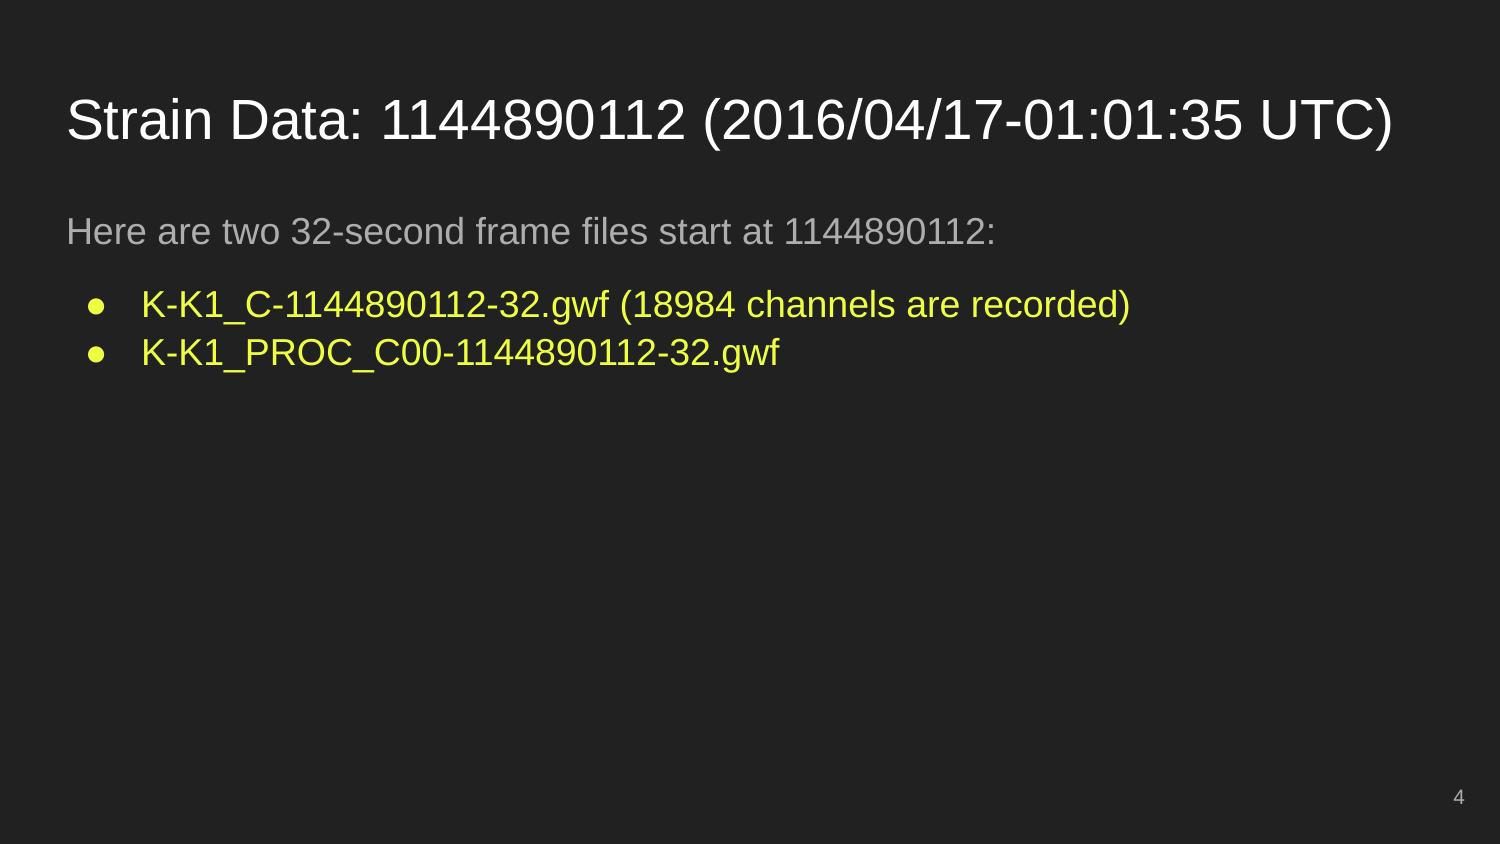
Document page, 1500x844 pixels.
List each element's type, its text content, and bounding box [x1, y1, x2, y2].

list Here are two 32-second frame files start at 1144890112: K-K1_C-1144890112-32.gwf (18984 channels are recorded) K-K1_PROC_C00-1144890112-32.gwf [51, 189, 1449, 750]
slide_number <number> [1389, 764, 1480, 830]
title Strain Data: 1144890112 (2016/04/17-01:01:35 UTC) [51, 72, 1449, 167]
